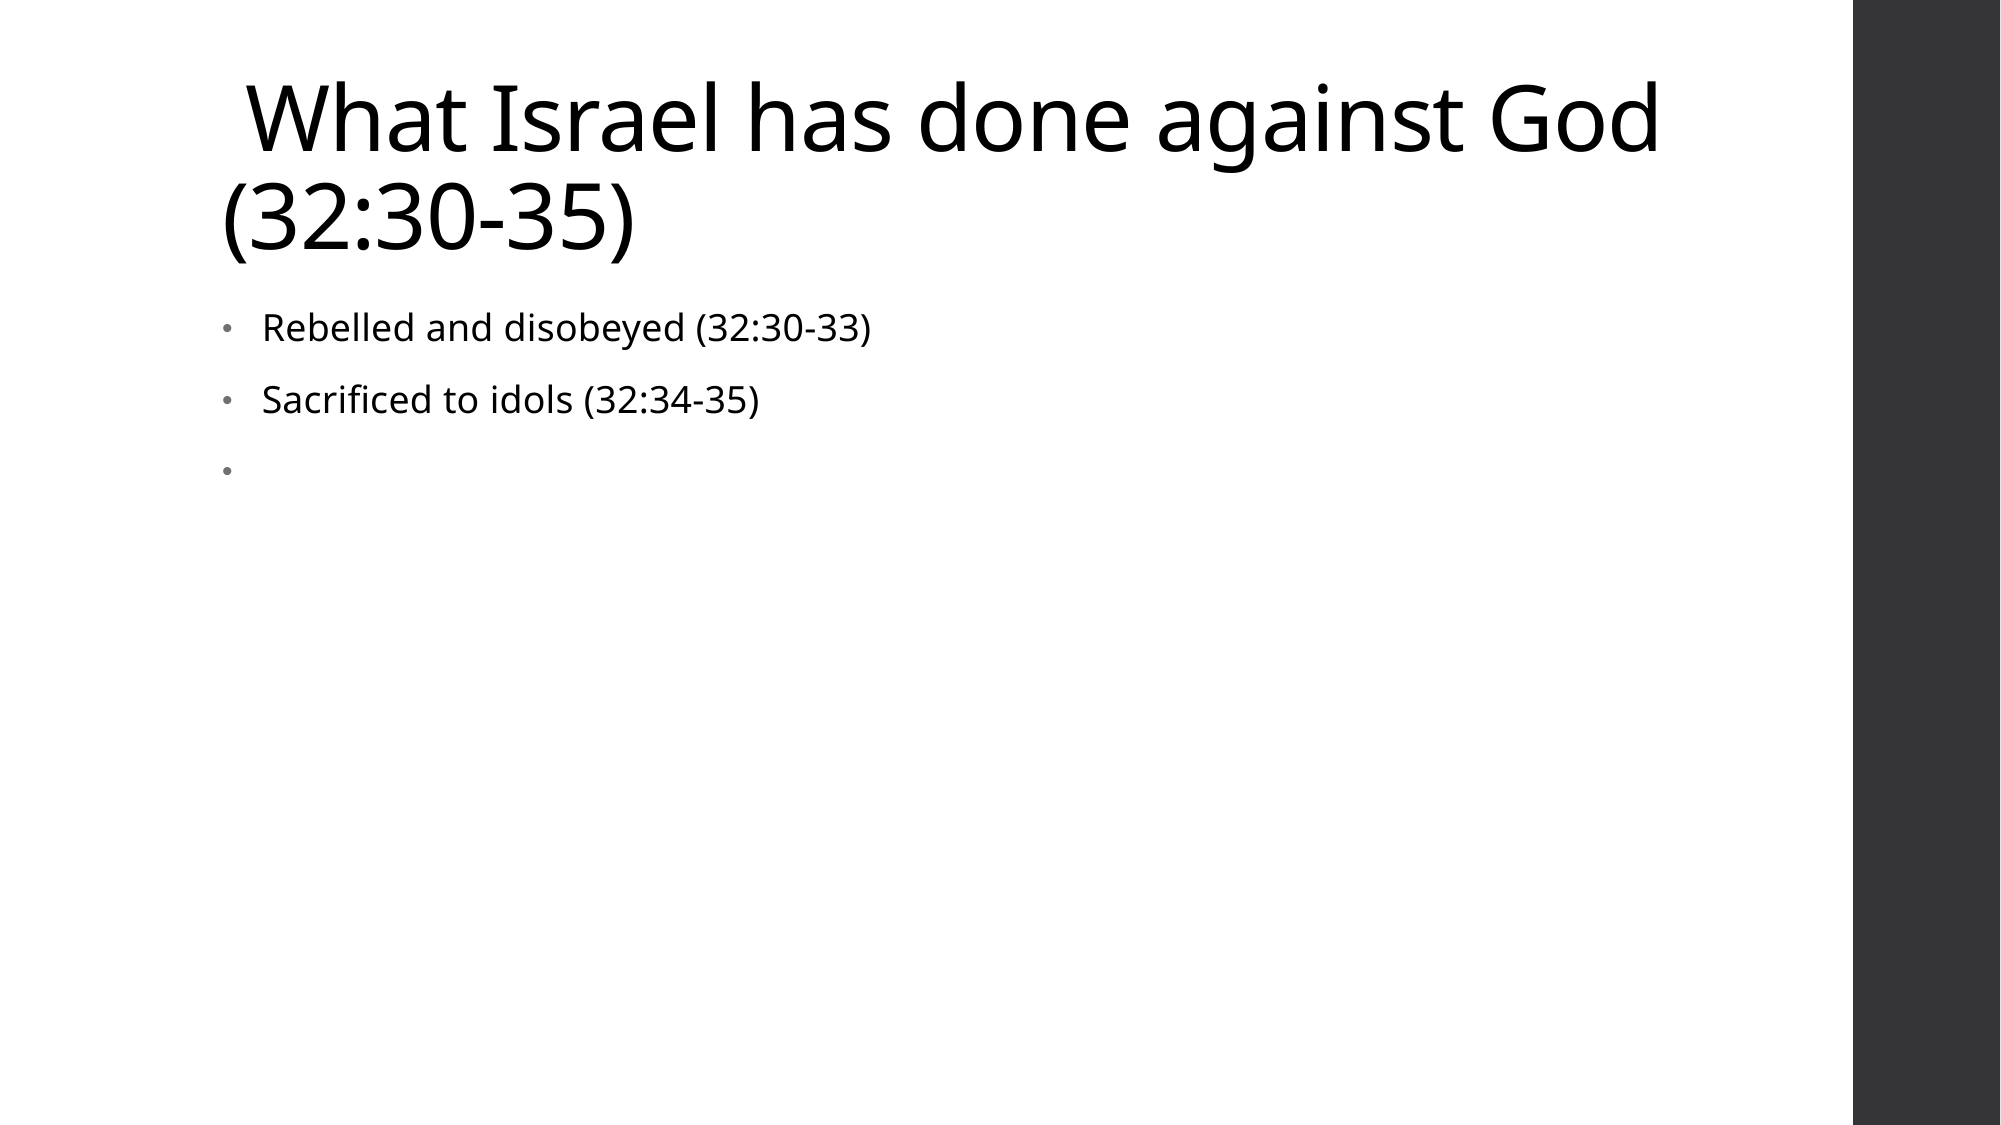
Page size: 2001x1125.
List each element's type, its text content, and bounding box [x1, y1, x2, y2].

list Rebelled and disobeyed (32:30-33) Sacrificed to idols (32:34-35) [206, 299, 1617, 1014]
title What Israel has done against God (32:30-35) [206, 60, 1797, 278]
